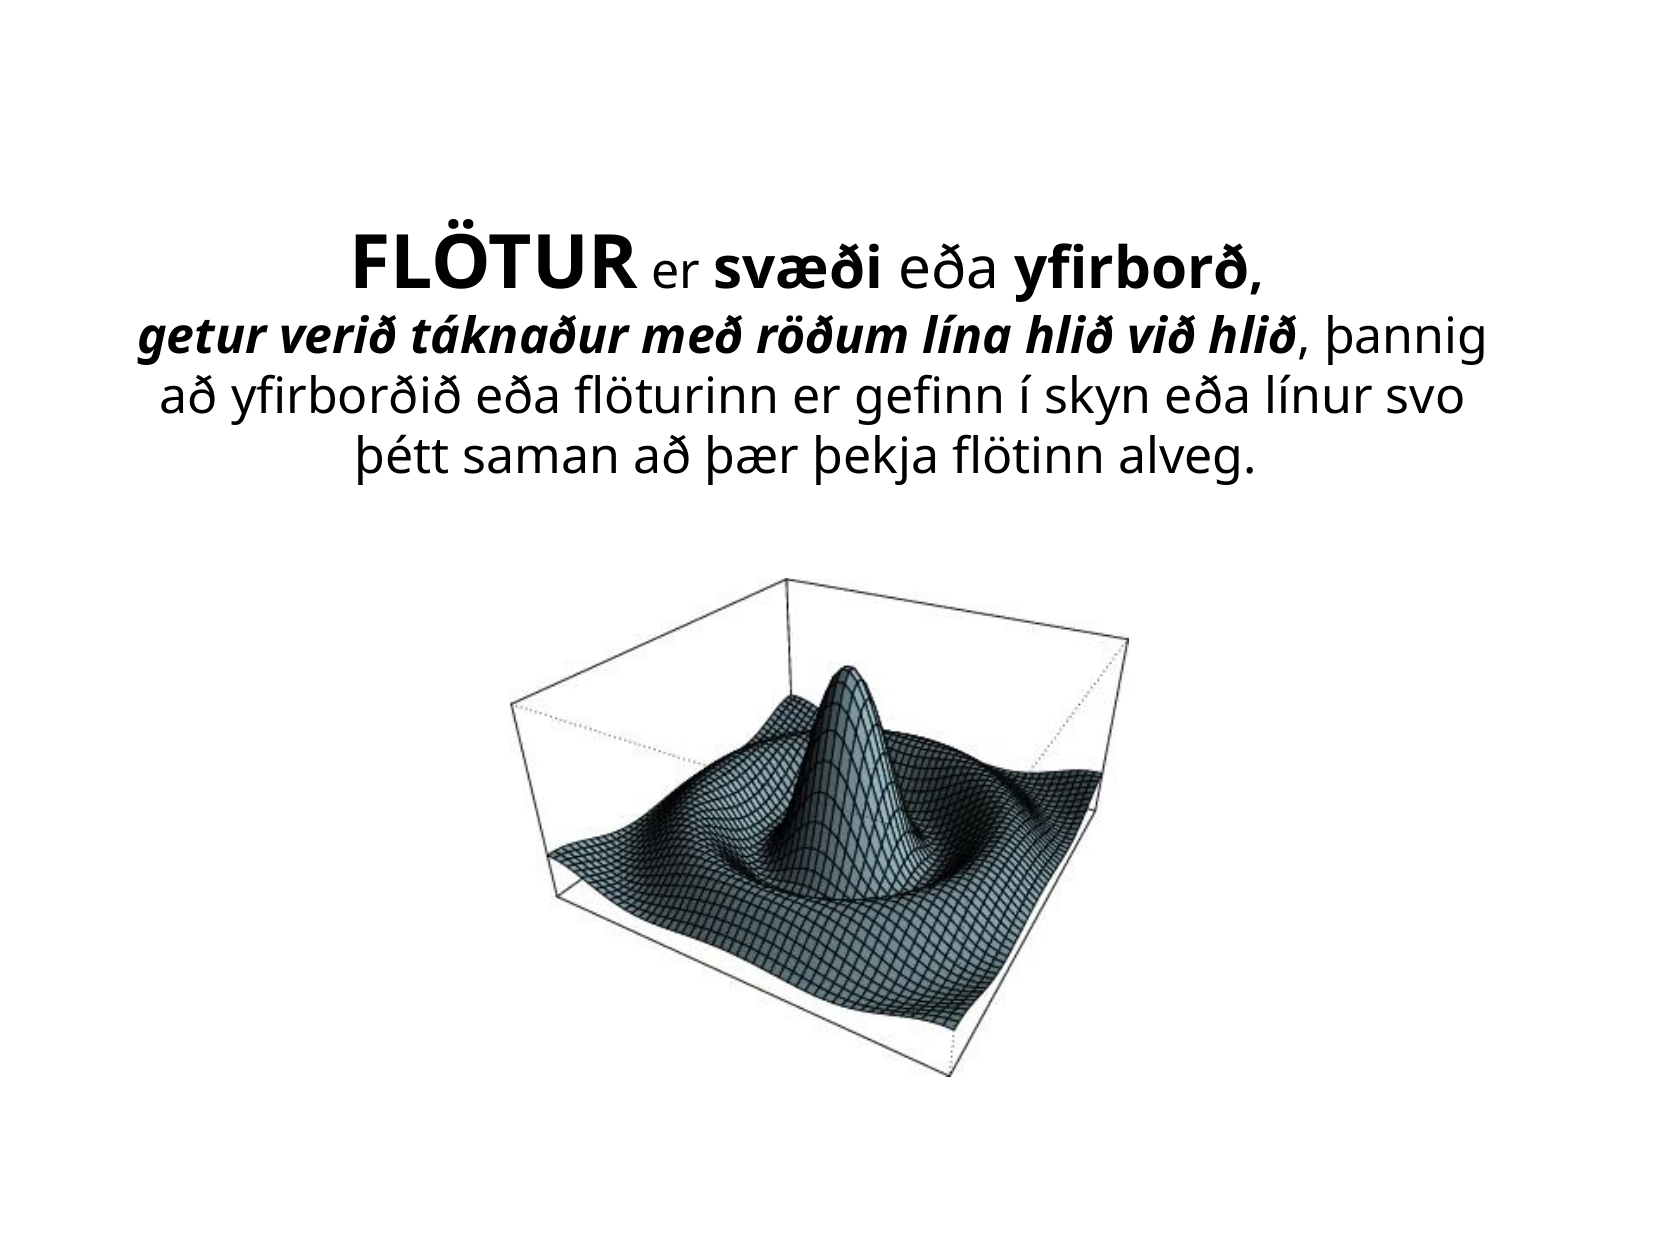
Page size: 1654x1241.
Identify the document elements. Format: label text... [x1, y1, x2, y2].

title FLÖTUR er svæði eða yfirborð, getur verið táknaður með röðum lína hlið við hlið, þannig að yfirborðið eða flöturinn er gefinn í skyn eða línur svo þétt saman að þær þekja flötinn alveg. [110, 188, 1516, 570]
picture [509, 578, 1129, 1077]
